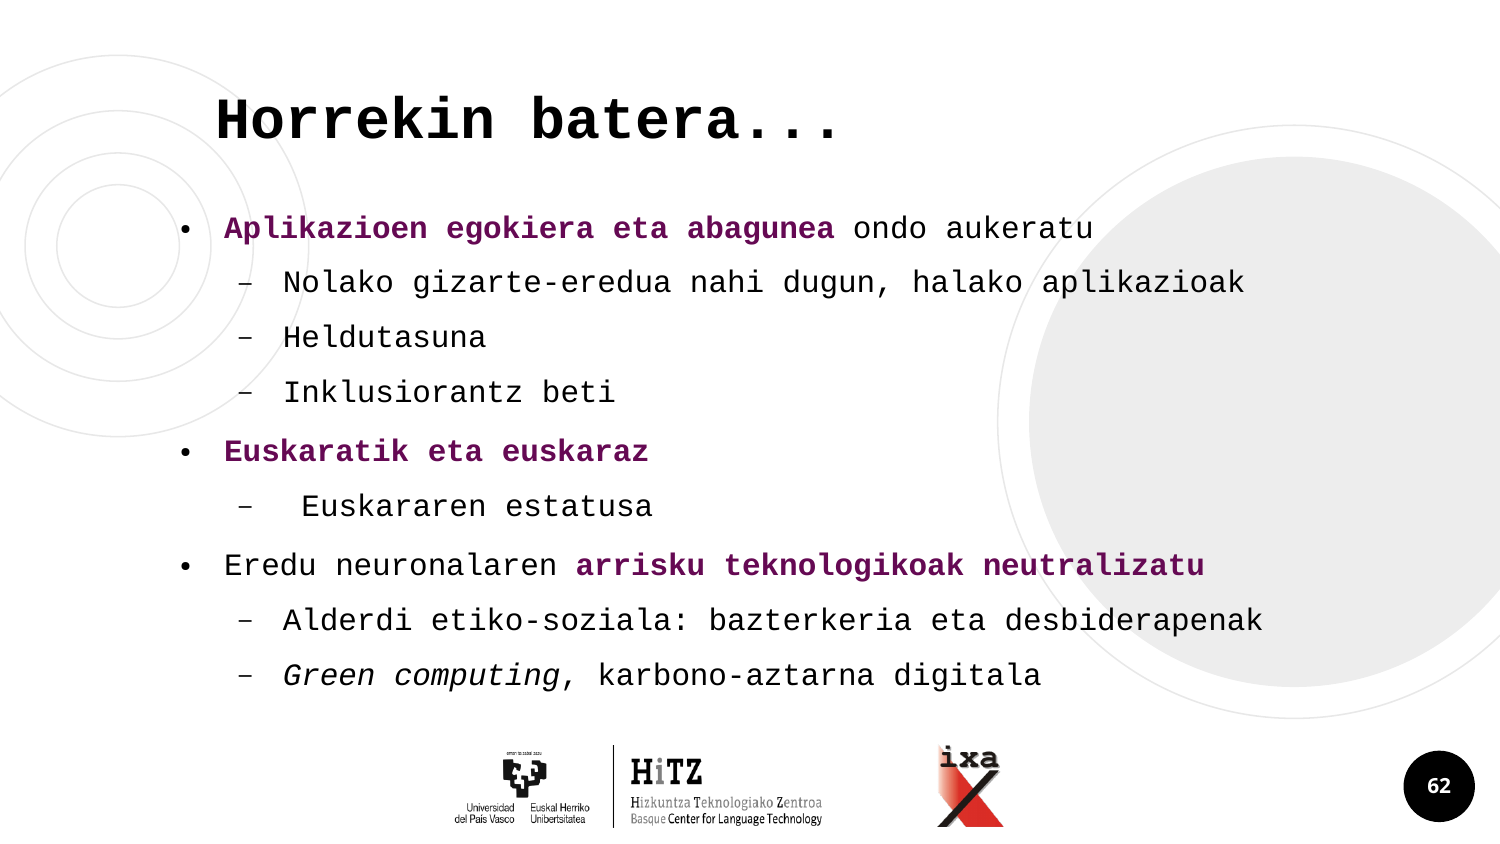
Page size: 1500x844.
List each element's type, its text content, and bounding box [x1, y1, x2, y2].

text_box Horrekin batera... [200, 82, 1335, 178]
list Aplikazioen egokiera eta abagunea ondo aukeratu Nolako gizarte-eredua nahi dugun, halako aplikazioak Heldutasuna Inklusiorantz beti Euskaratik eta euskaraz Euskararen estatusa Eredu neuronalaren arrisku teknologikoak neutralizatu Alderdi etiko-soziala: bazterkeria eta desbiderapenak Green computing, karbono-aztarna digitala [165, 212, 1288, 733]
picture [937, 744, 1004, 827]
picture [450, 745, 827, 828]
text_box <zenbakia> [1403, 750, 1475, 823]
